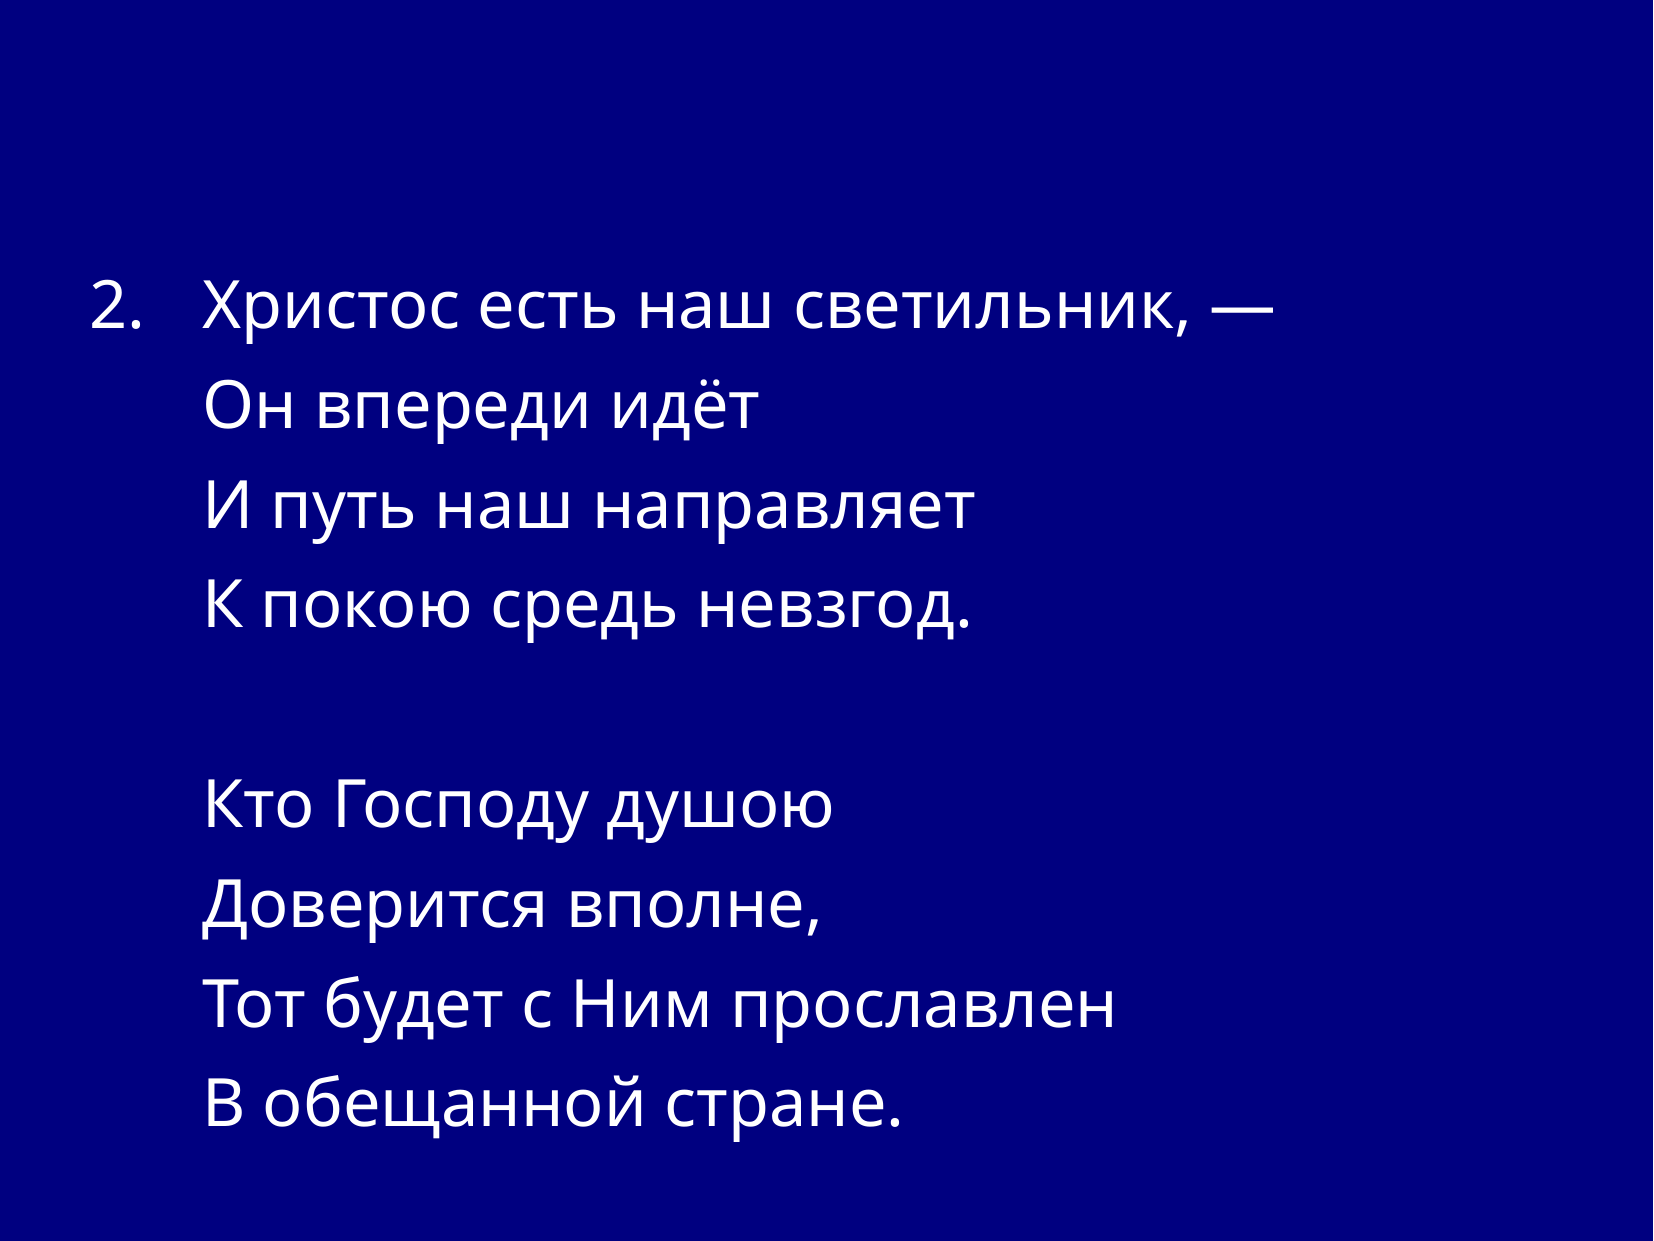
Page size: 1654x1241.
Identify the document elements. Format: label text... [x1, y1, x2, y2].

text_box 2. Христос есть наш светильник, — Он впереди идёт И путь наш направляет К покою средь невзгод. Кто Господу душою Доверится вполне, Тот будет с Ним прославлен В обещанной стране. [75, 150, 1576, 1163]
